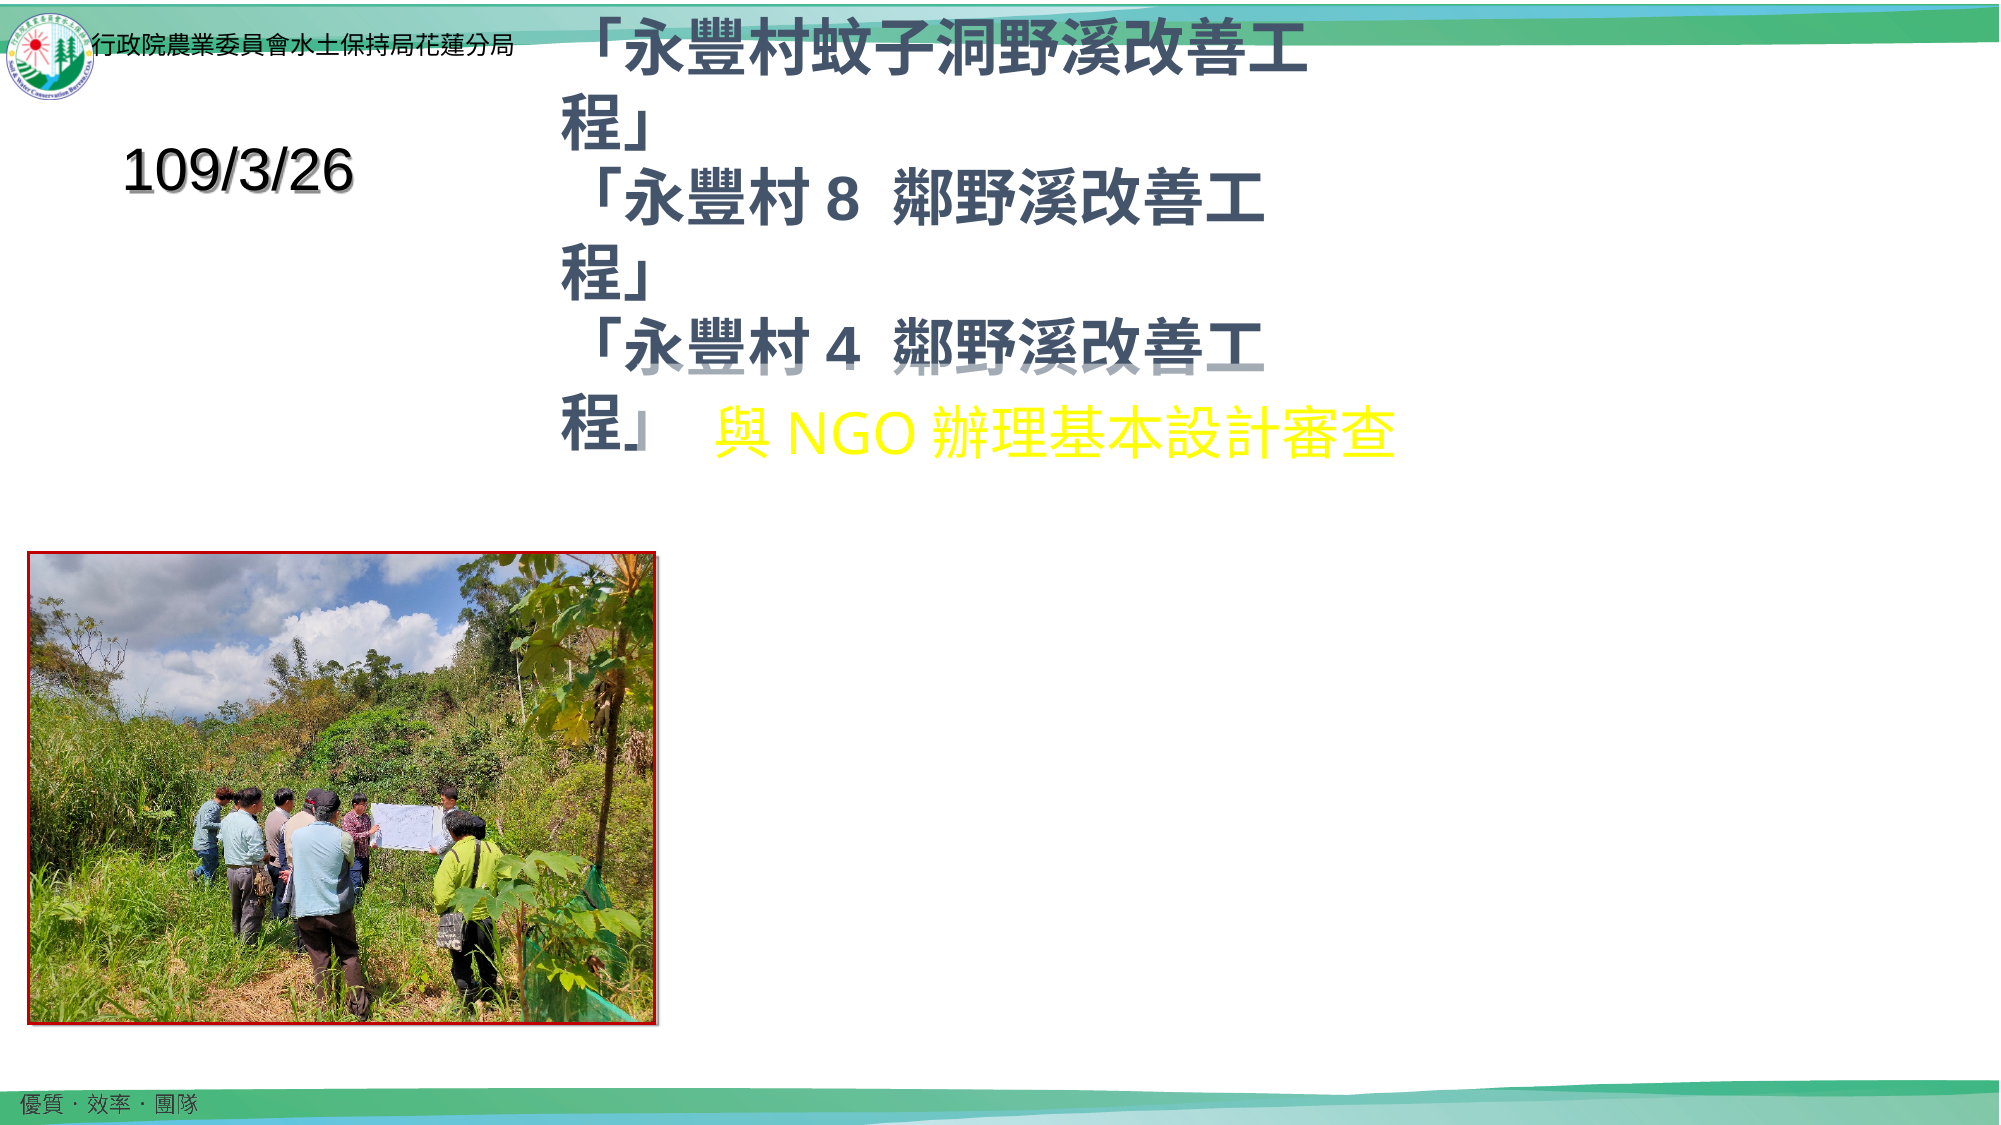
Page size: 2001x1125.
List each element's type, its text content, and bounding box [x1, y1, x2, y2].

list 109/3/26 [106, 123, 471, 211]
picture [0, 4, 1999, 1125]
text_box 與NGO辦理基本設計審查 [636, 363, 1573, 479]
text_box 「永豐村蚊子洞野溪改善工程」 「永豐村8 鄰野溪改善工程」 「永豐村4 鄰野溪改善工程」 [470, 96, 1394, 325]
